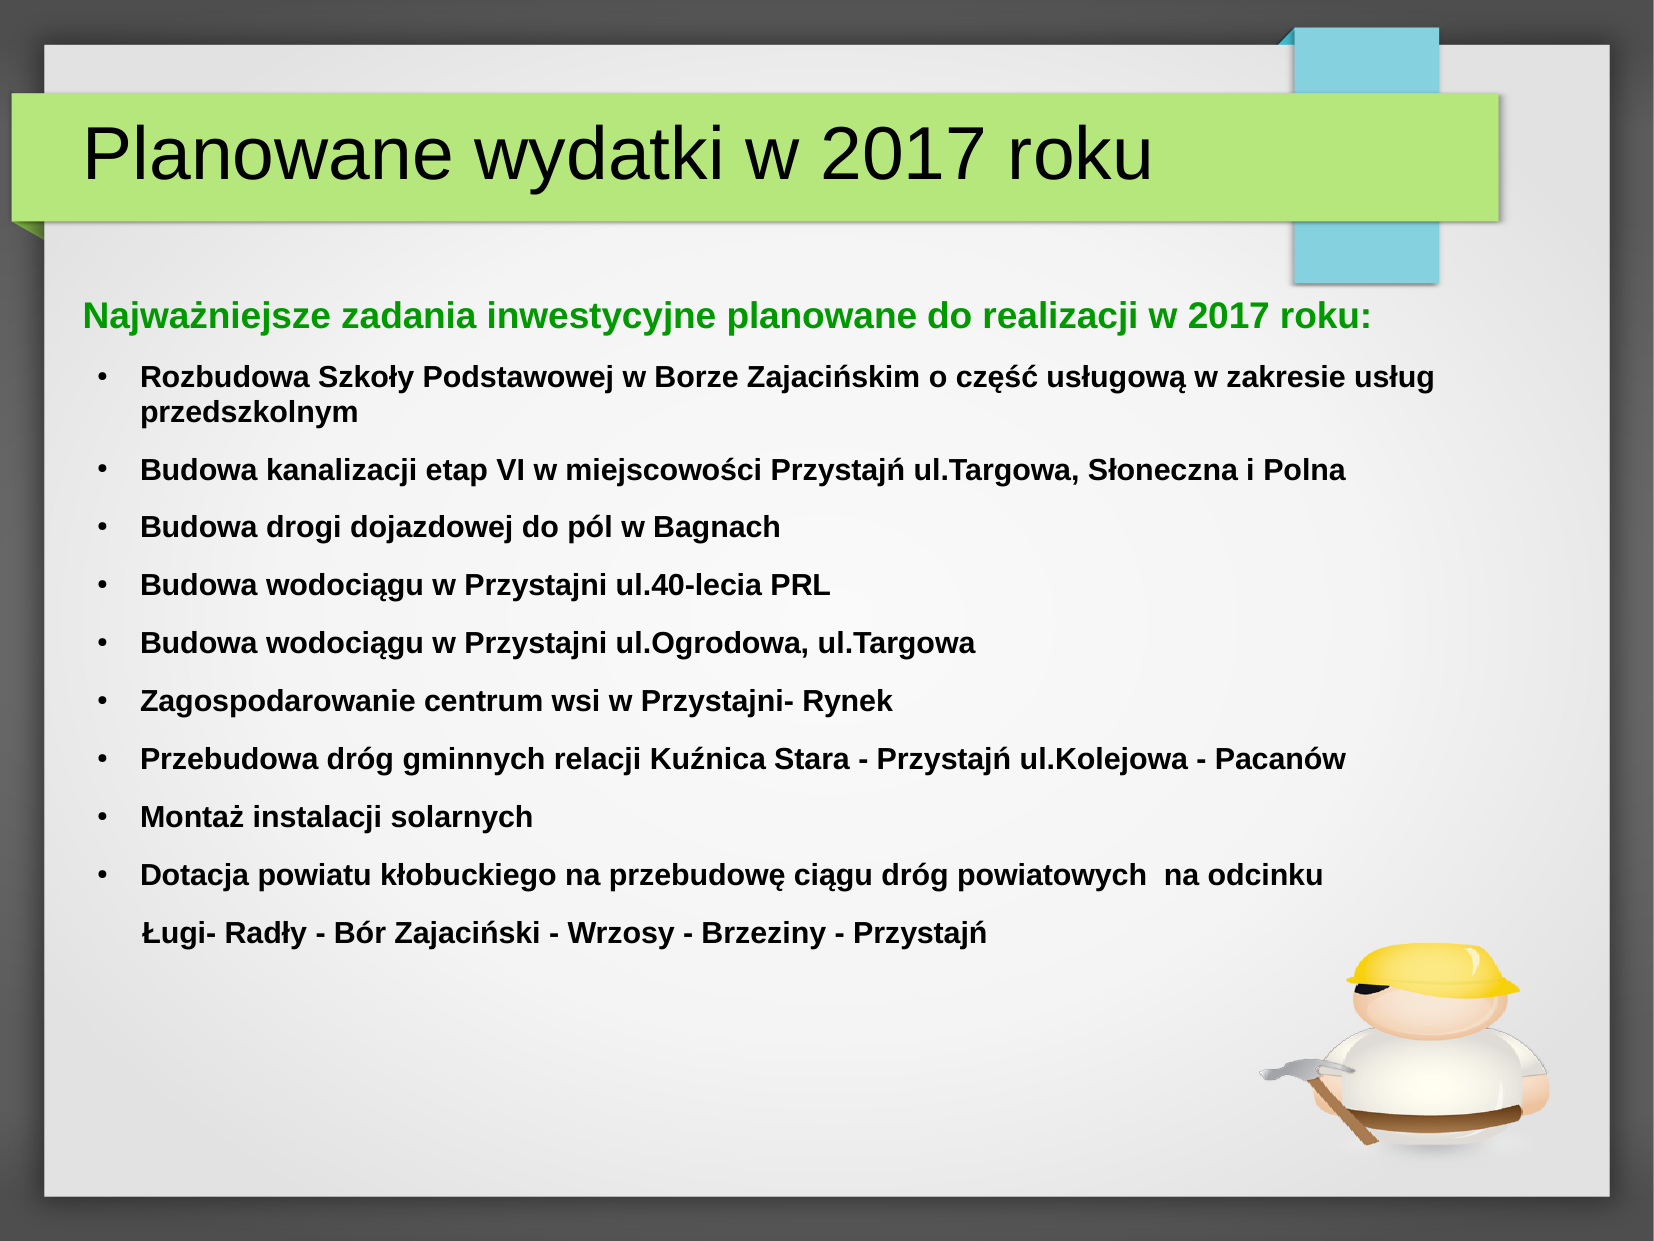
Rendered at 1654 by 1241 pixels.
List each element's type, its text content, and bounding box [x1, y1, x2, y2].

list Najważniejsze zadania inwestycyjne planowane do realizacji w 2017 roku: Rozbudowa Szkoły Podstawowej w Borze Zajacińskim o część usługową w zakresie usług przedszkolnym Budowa kanalizacji etap VI w miejscowości Przystajń ul.Targowa, Słoneczna i Polna Budowa drogi dojazdowej do pól w Bagnach Budowa wodociągu w Przystajni ul.40-lecia PRL Budowa wodociągu w Przystajni ul.Ogrodowa, ul.Targowa Zagospodarowanie centrum wsi w Przystajni- Rynek Przebudowa dróg gminnych relacji Kuźnica Stara - Przystajń ul.Kolejowa - Pacanów Montaż instalacji solarnych Dotacja powiatu kłobuckiego na przebudowę ciągu dróg powiatowych na odcinku Ługi- Radły - Bór Zajaciński - Wrzosy - Brzeziny - Przystajń [82, 295, 1571, 1015]
title Planowane wydatki w 2017 roku [82, 94, 1264, 213]
picture [0, 0, 1654, 1241]
